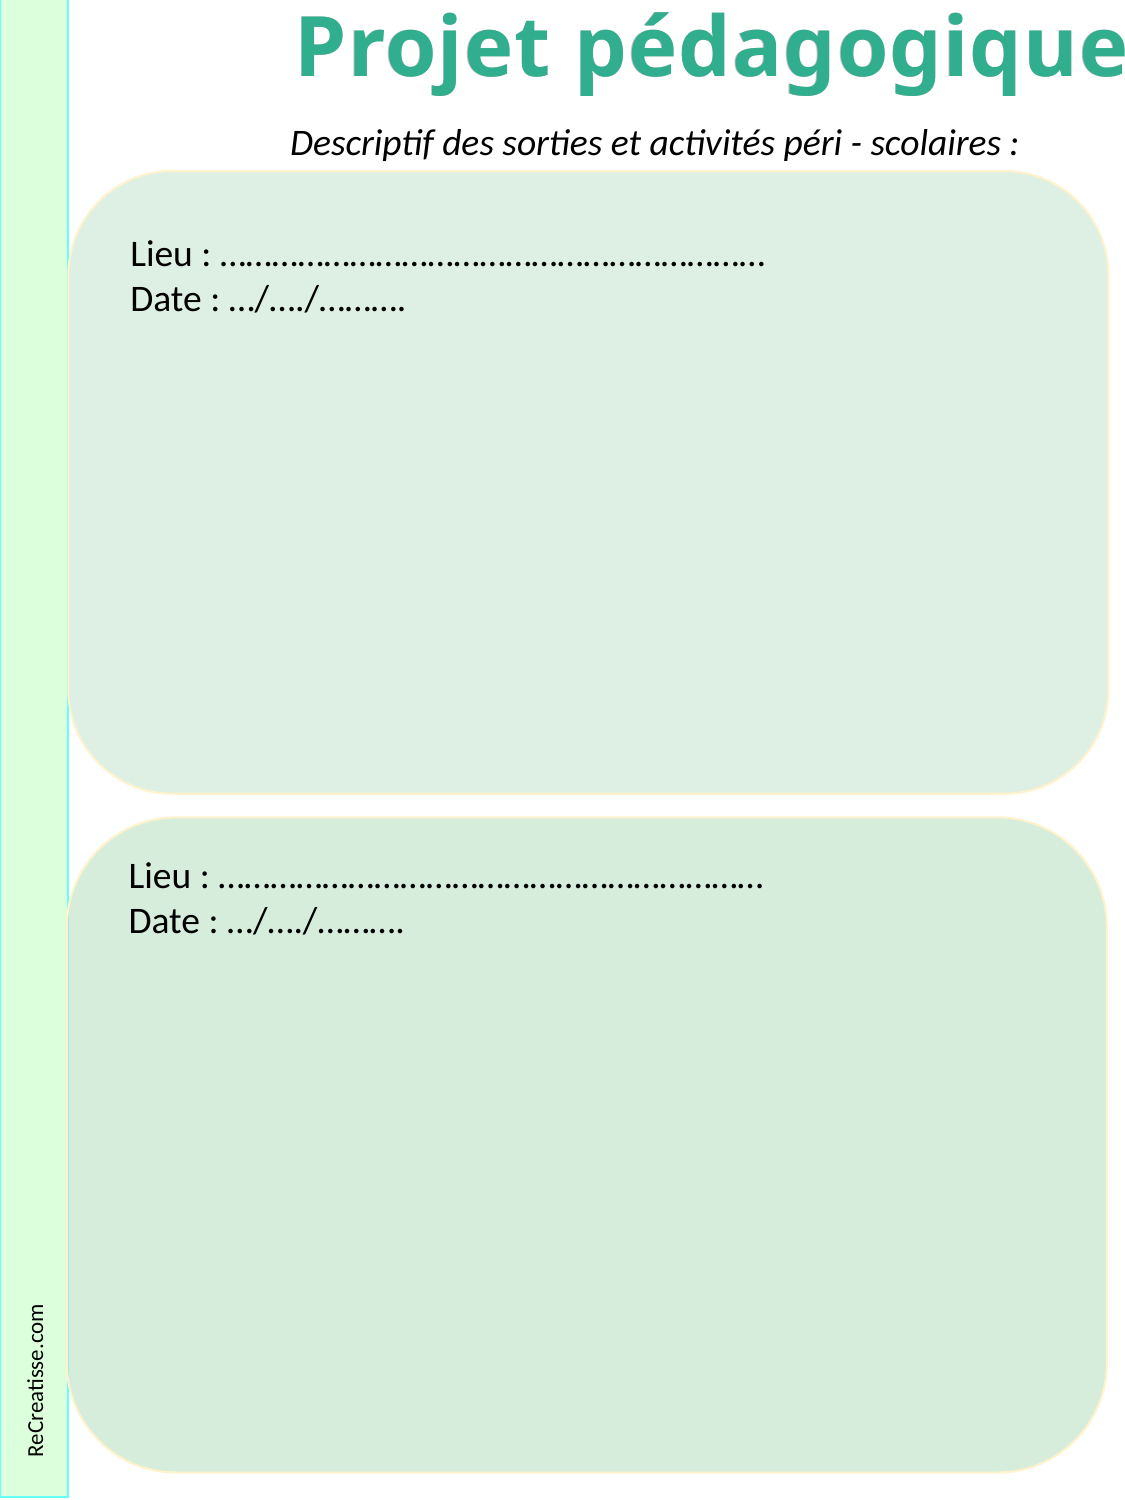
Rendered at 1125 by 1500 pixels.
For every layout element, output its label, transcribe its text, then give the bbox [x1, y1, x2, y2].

text_box Lieu : ……………………………………………………… Date : …/…./………. [115, 221, 781, 326]
text_box ReCreatisse.com [13, 1289, 55, 1473]
text_box [0, 0, 1109, 1497]
text_box Projet pédagogique [280, 0, 1125, 201]
text_box Lieu : ……………………………………………………… Date : …/…./………. [114, 844, 780, 949]
